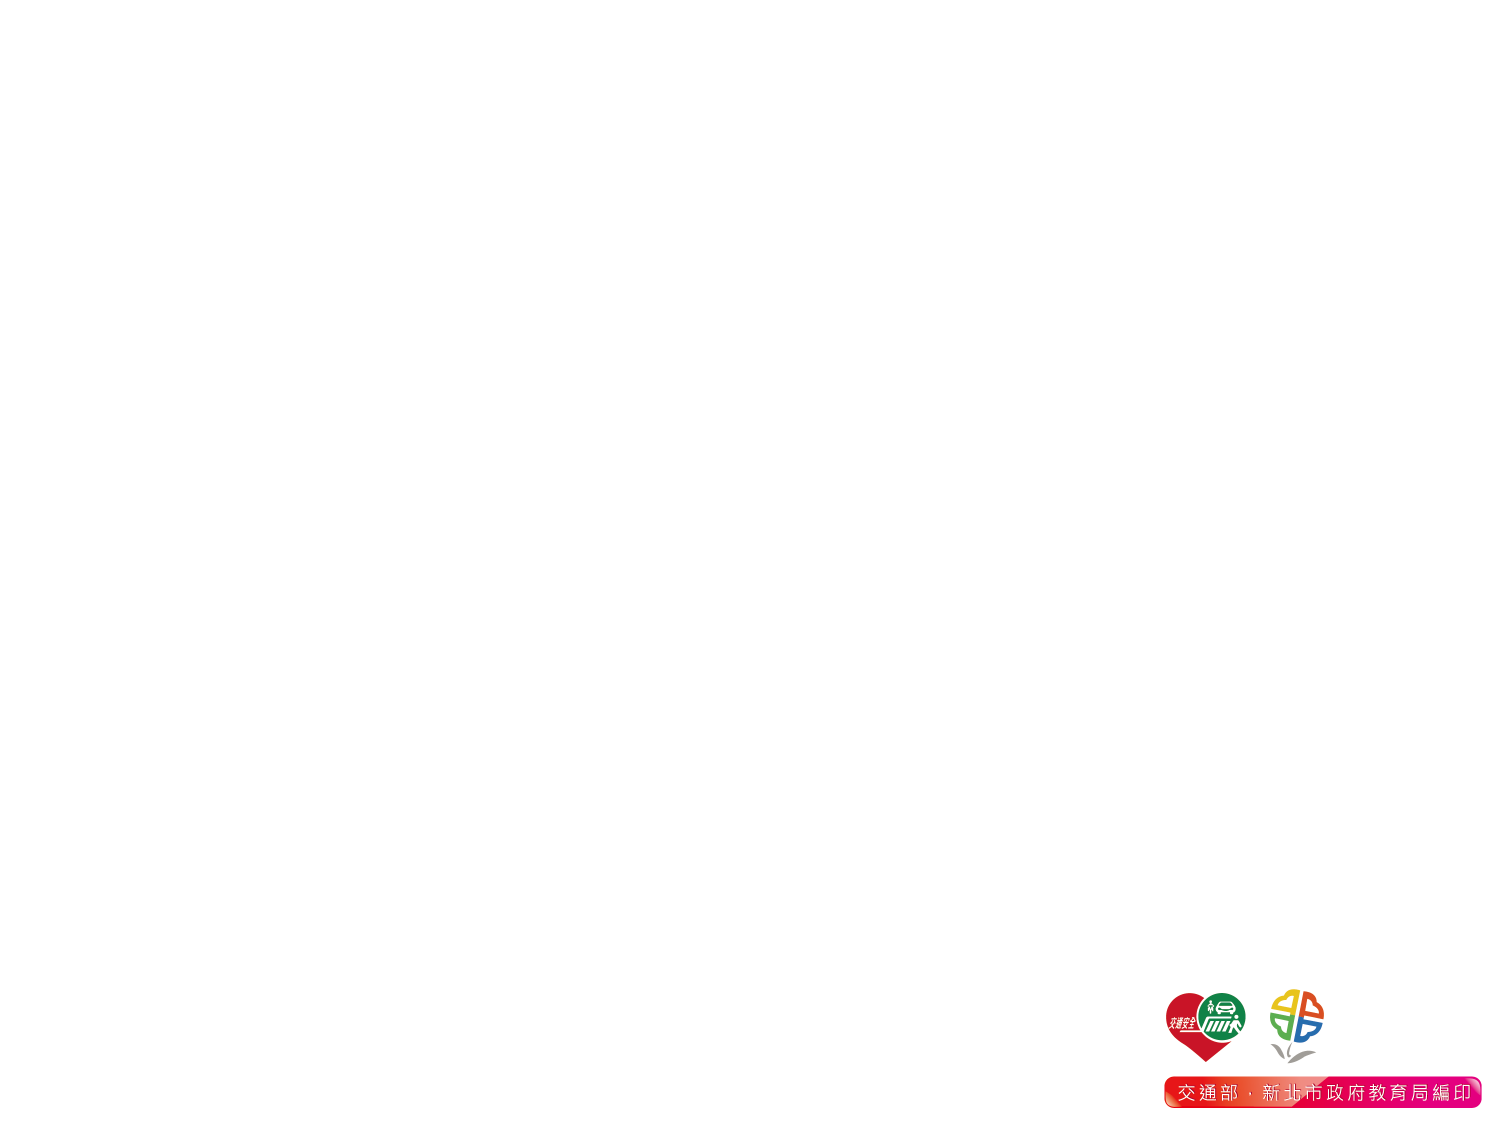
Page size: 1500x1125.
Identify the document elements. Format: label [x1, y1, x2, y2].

picture [1116, 940, 1500, 1125]
